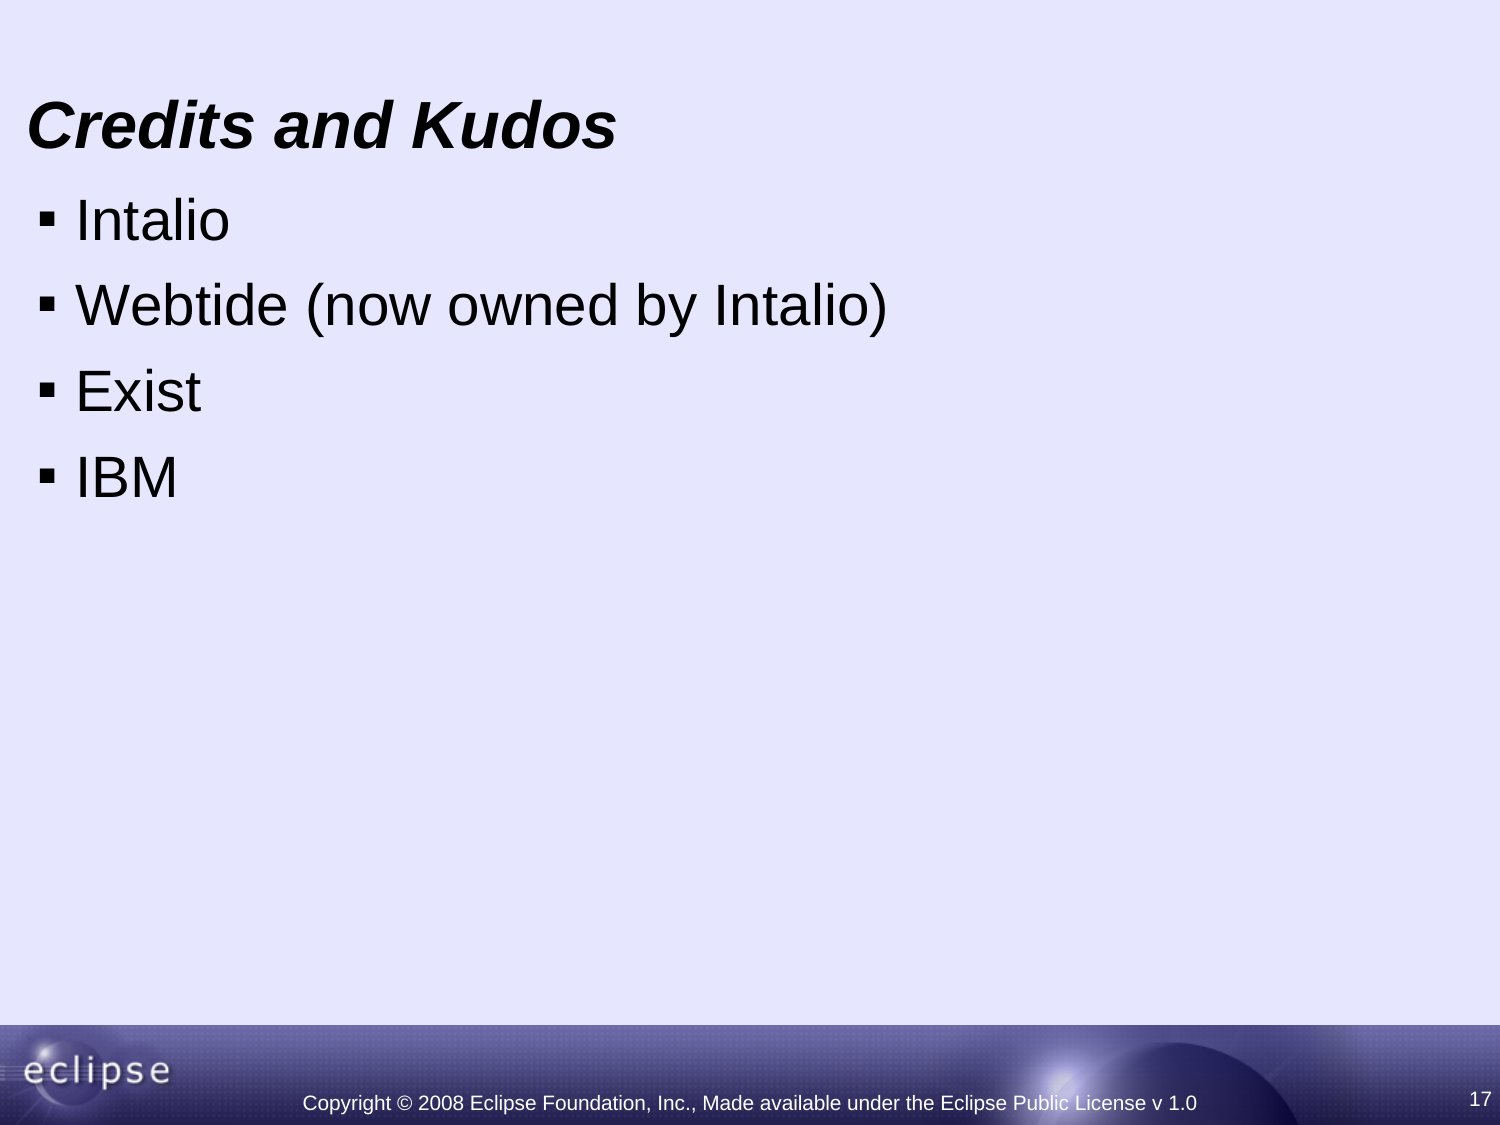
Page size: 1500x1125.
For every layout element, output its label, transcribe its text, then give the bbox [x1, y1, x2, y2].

picture [0, 1025, 1500, 1125]
list Intalio Webtide (now owned by Intalio) Exist IBM [37, 187, 1463, 1021]
title Credits and Kudos [26, 84, 1474, 172]
